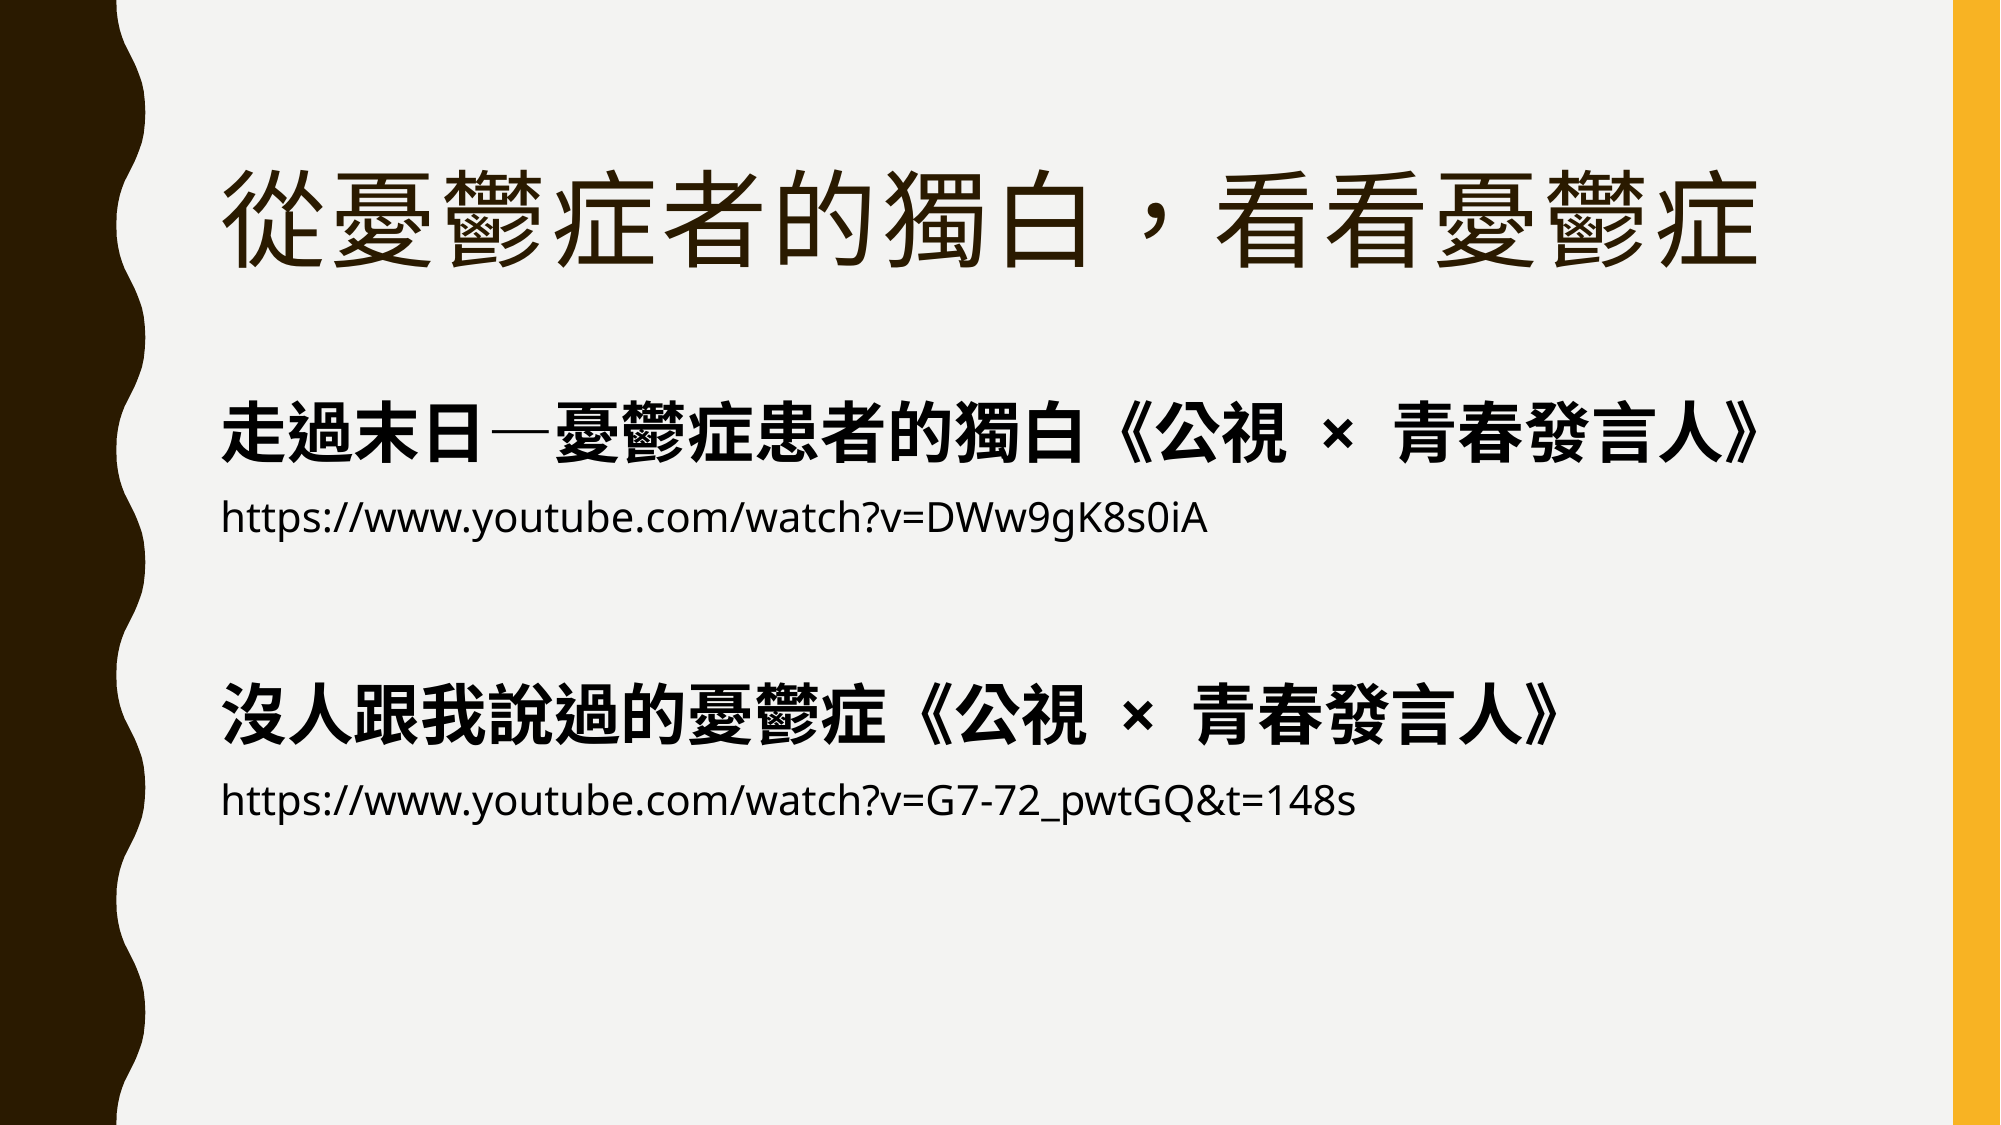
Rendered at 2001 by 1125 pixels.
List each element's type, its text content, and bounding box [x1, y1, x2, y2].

list 走過末日—憂鬱症患者的獨白《公視 × 青春發言人》 https://www.youtube.com/watch?v=DWw9gK8s0iA 沒人跟我說過的憂鬱症《公視 × 青春發言人》 https://www.youtube.com/watch?v=G7-72_pwtGQ&t=148s [205, 375, 1899, 965]
title 從憂鬱症者的獨白，看看憂鬱症 [205, 160, 1876, 308]
